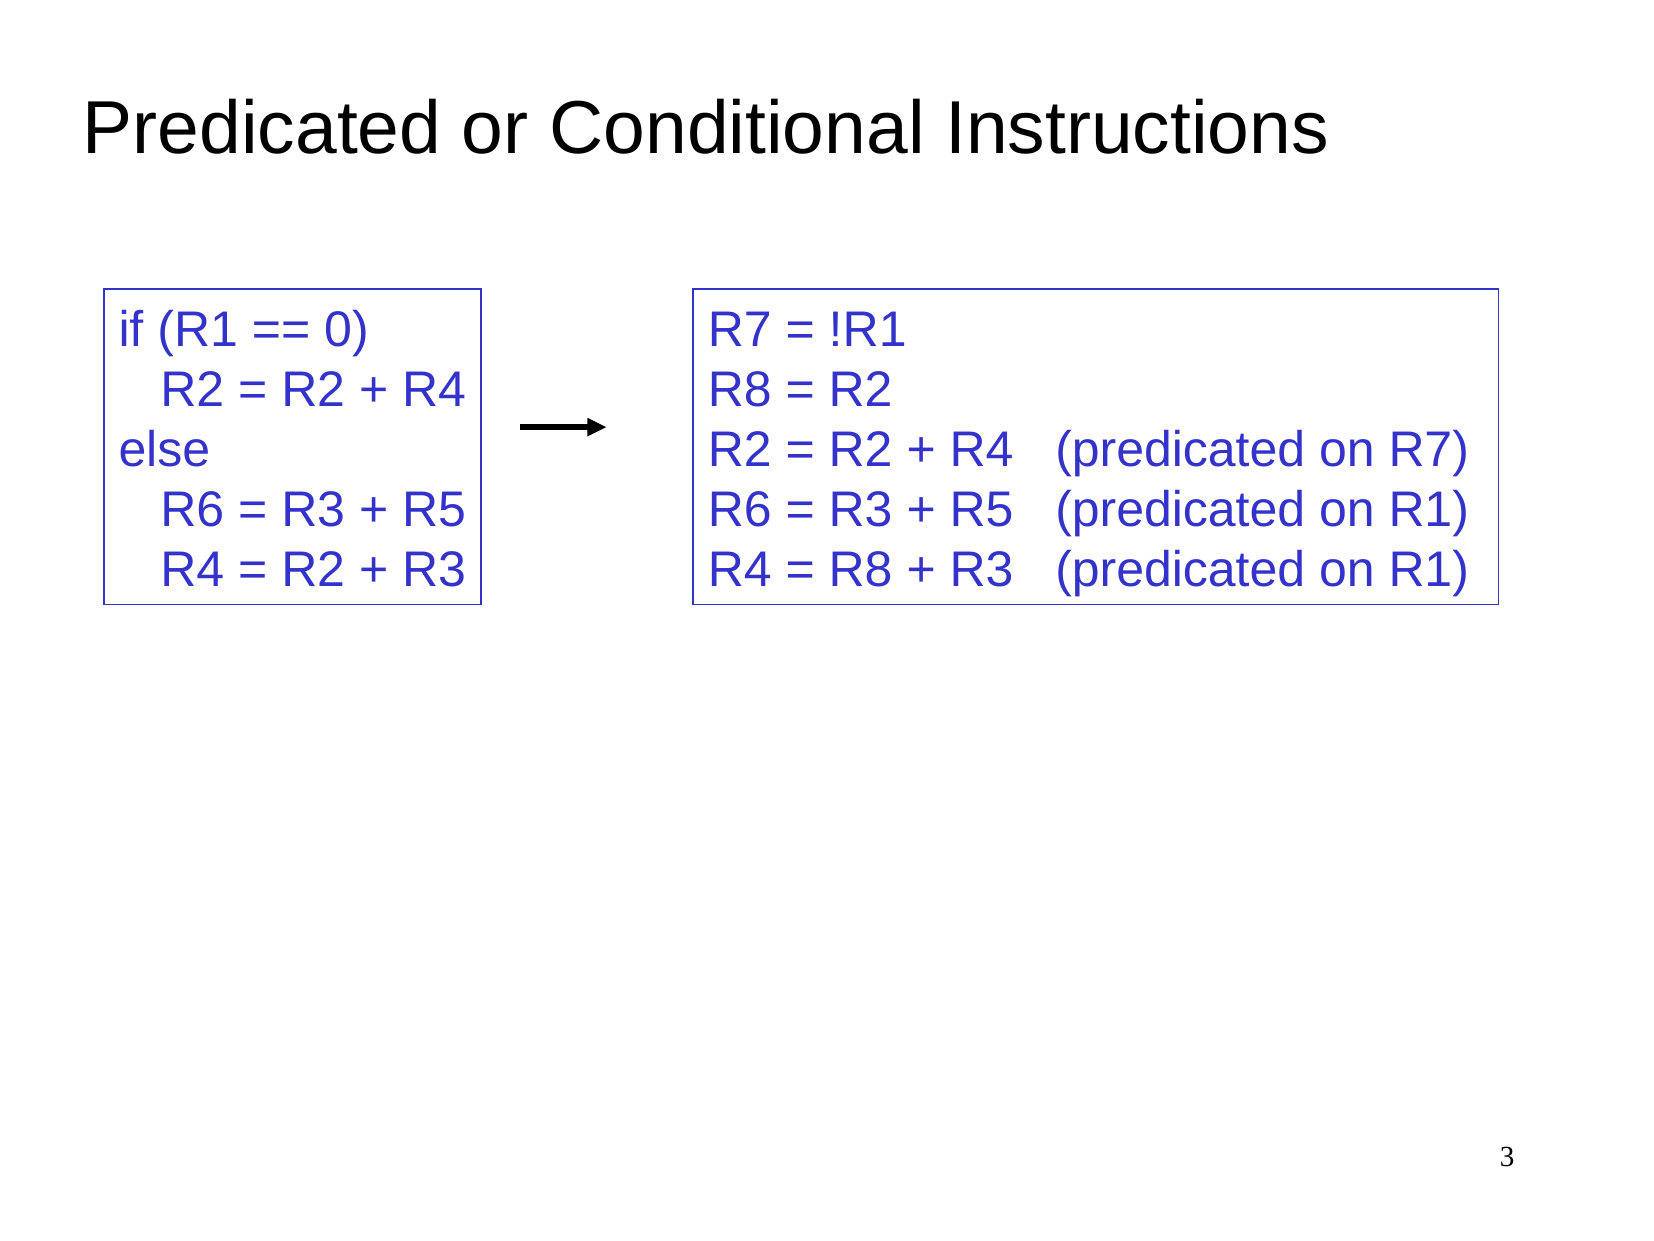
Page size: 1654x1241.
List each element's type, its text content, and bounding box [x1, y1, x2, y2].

text_box 23 [1184, 1129, 1530, 1213]
text_box R7 = !R1 R8 = R2 R2 = R2 + R4 (predicated on R7) R6 = R3 + R5 (predicated on R1) R4 = R8 + R3 (predicated on R1) [693, 289, 1499, 605]
text_box Predicated or Conditional Instructions [67, 71, 1345, 177]
text_box if (R1 == 0) R2 = R2 + R4 else R6 = R3 + R5 R4 = R2 + R3 [103, 289, 482, 605]
